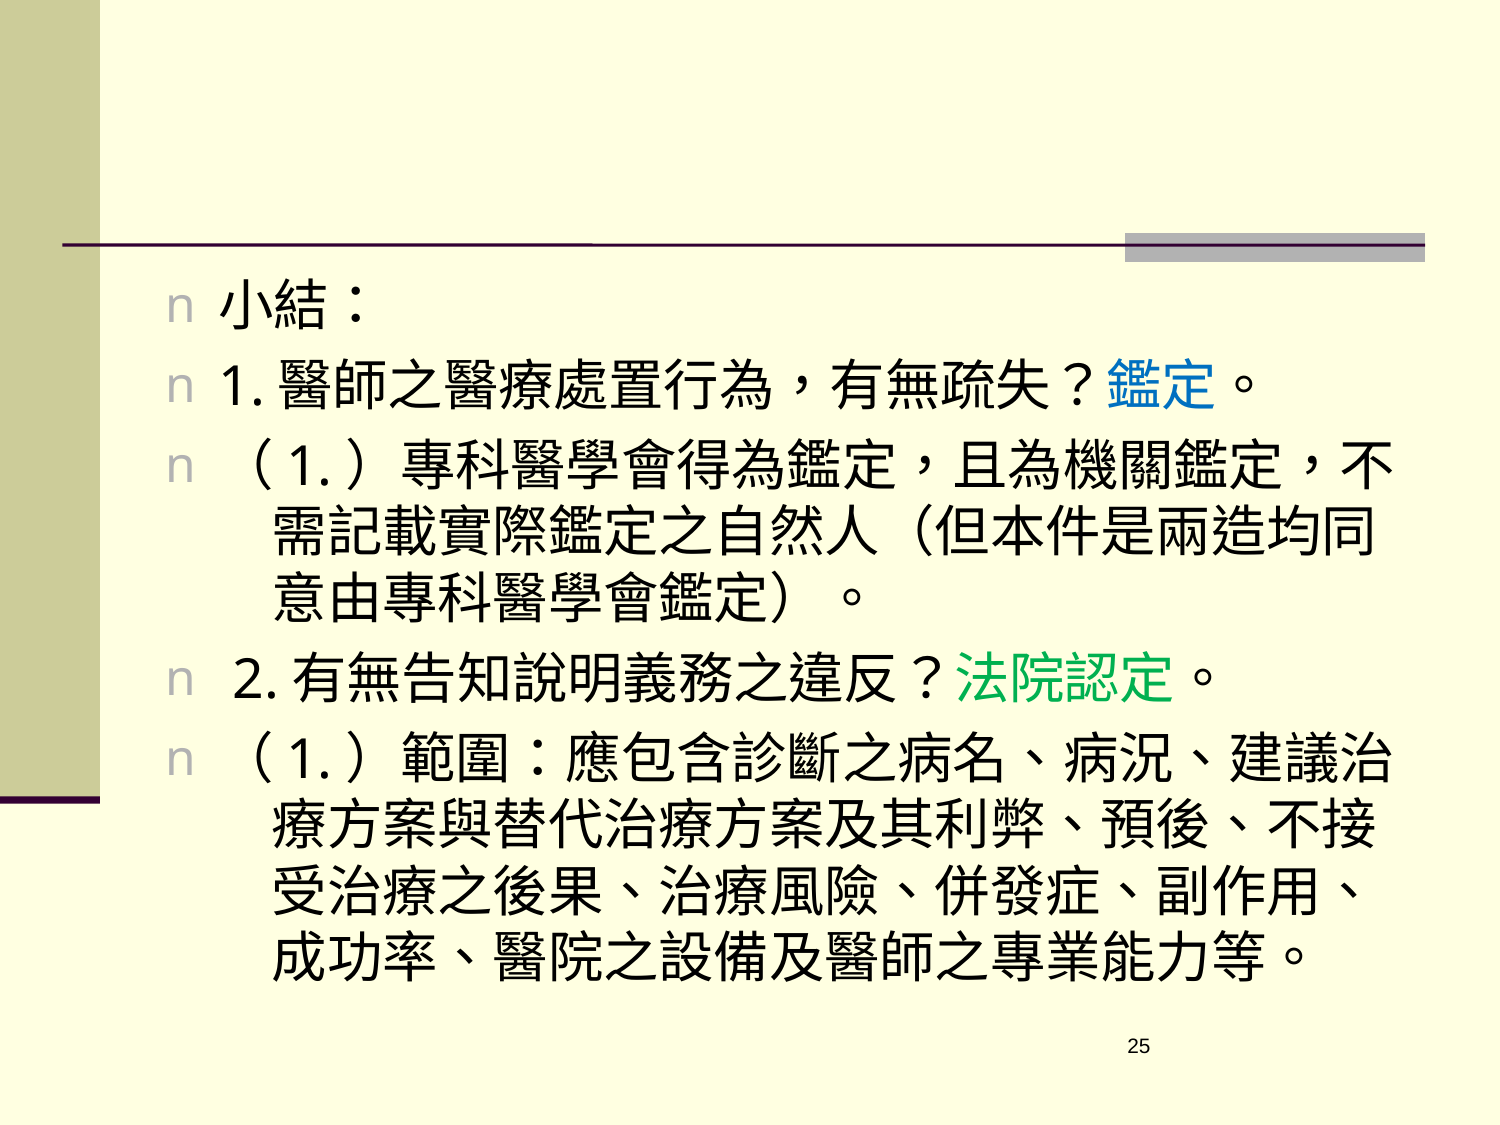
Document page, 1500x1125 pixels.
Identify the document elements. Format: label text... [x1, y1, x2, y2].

text_box [1112, 1025, 1426, 1101]
list 小結： 1.醫師之醫療處置行為，有無疏失？鑑定。 （1.）專科醫學會得為鑑定，且為機關鑑定，不需記載實際鑑定之自然人（但本件是兩造均同意由專科醫學會鑑定）。 2.有無告知說明義務之違反？法院認定。 （1.）範圍：應包含診斷之病名、病況、建議治療方案與替代治療方案及其利弊、預後、不接受治療之後果、治療風險、併發症、副作用、成功率、醫院之設備及醫師之專業能力等。 [150, 262, 1426, 1006]
